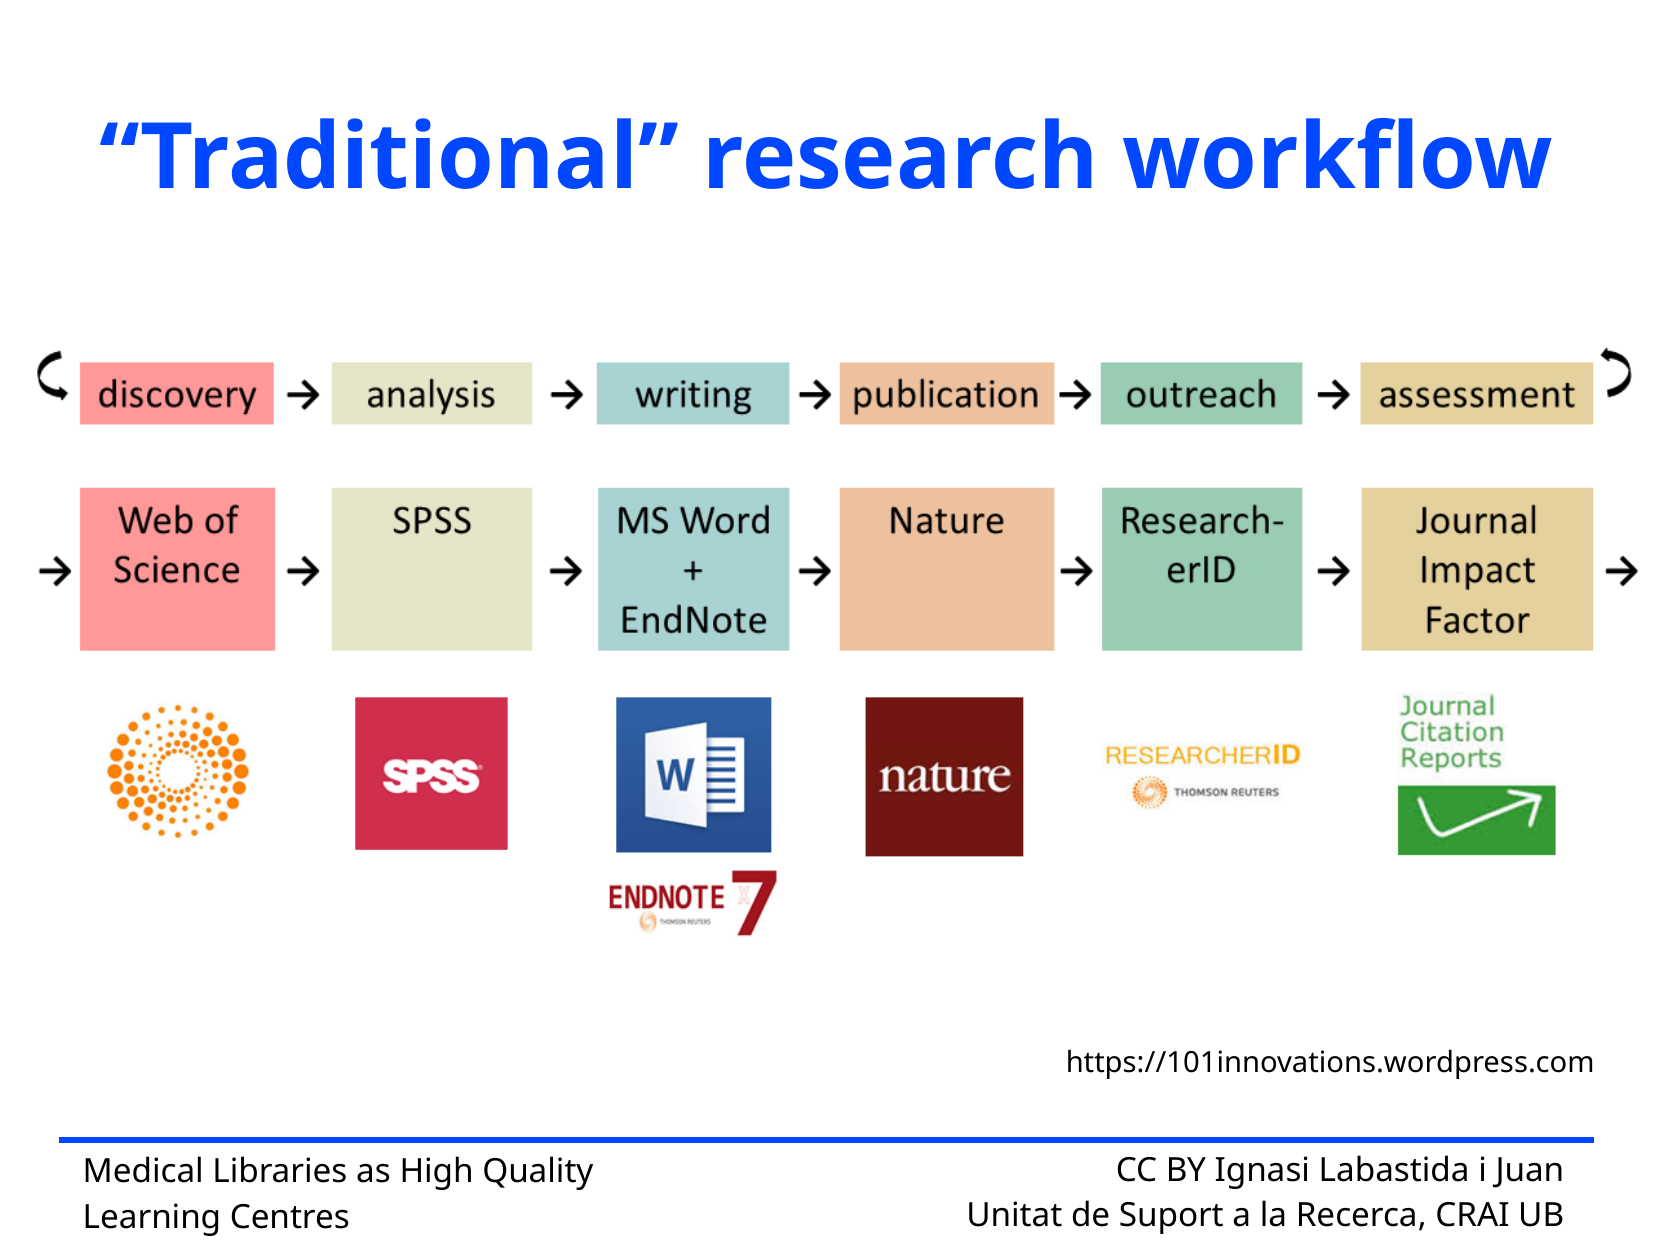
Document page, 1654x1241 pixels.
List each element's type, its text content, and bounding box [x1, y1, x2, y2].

text_box https://101innovations.wordpress.com [555, 1033, 1610, 1125]
title “Traditional” research workflow [82, 49, 1571, 257]
picture [0, 272, 1654, 969]
